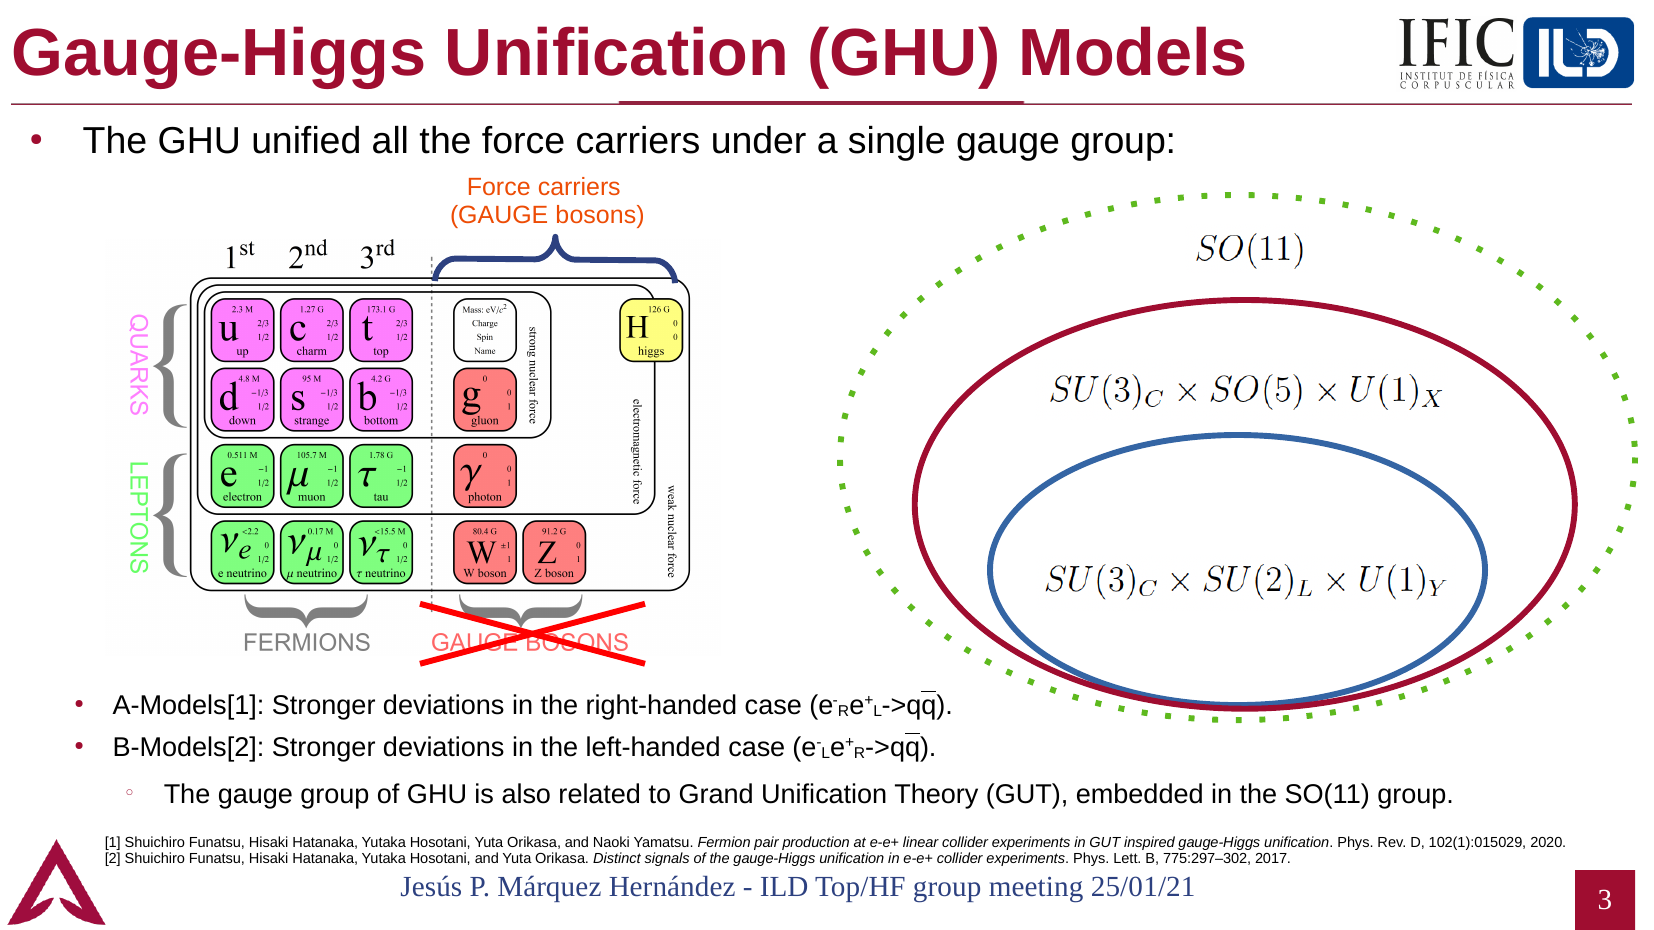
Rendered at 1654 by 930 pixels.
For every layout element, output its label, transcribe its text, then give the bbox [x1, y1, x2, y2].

picture [465, 637, 600, 656]
picture [105, 239, 721, 656]
picture [1185, 224, 1309, 273]
picture [1035, 359, 1448, 420]
list The GHU unified all the force carriers under a single gauge group: [11, 119, 1231, 210]
picture [1035, 554, 1456, 611]
list A-Models[1]: Stronger deviations in the right-handed case (e-Re+L->qq). B-Models[2]: Stronger deviations in the left-handed case (e-Le+R->qq). The gauge group of GHU is also related to Grand Unification Theory (GUT), embedded in the SO(11) group. [61, 690, 1505, 827]
text_box Force carriers (GAUGE bosons) [375, 165, 721, 236]
title Gauge-Higgs Unification (GHU) Models [11, 14, 1500, 102]
picture [1500, 16, 1517, 92]
picture [7, 839, 106, 925]
picture [11, 101, 1632, 105]
picture [1522, 14, 1635, 90]
text_box [1] Shuichiro Funatsu, Hisaki Hatanaka, Yutaka Hosotani, Yuta Orikasa, and Naoki Yamatsu. Fermion pair production at e-e+ linear collider experiments in GUT inspired gauge-Higgs unification. Phys. Rev. D, 102(1):015029, 2020. [2] Shuichiro Funatsu, Hisaki Hatanaka, Yutaka Hosotani, and Yuta Orikasa. Distinct signals of the gauge-Higgs unification in e-e+ collider experiments. Phys. Lett. B, 775:297–302, 2017. [90, 826, 1653, 874]
